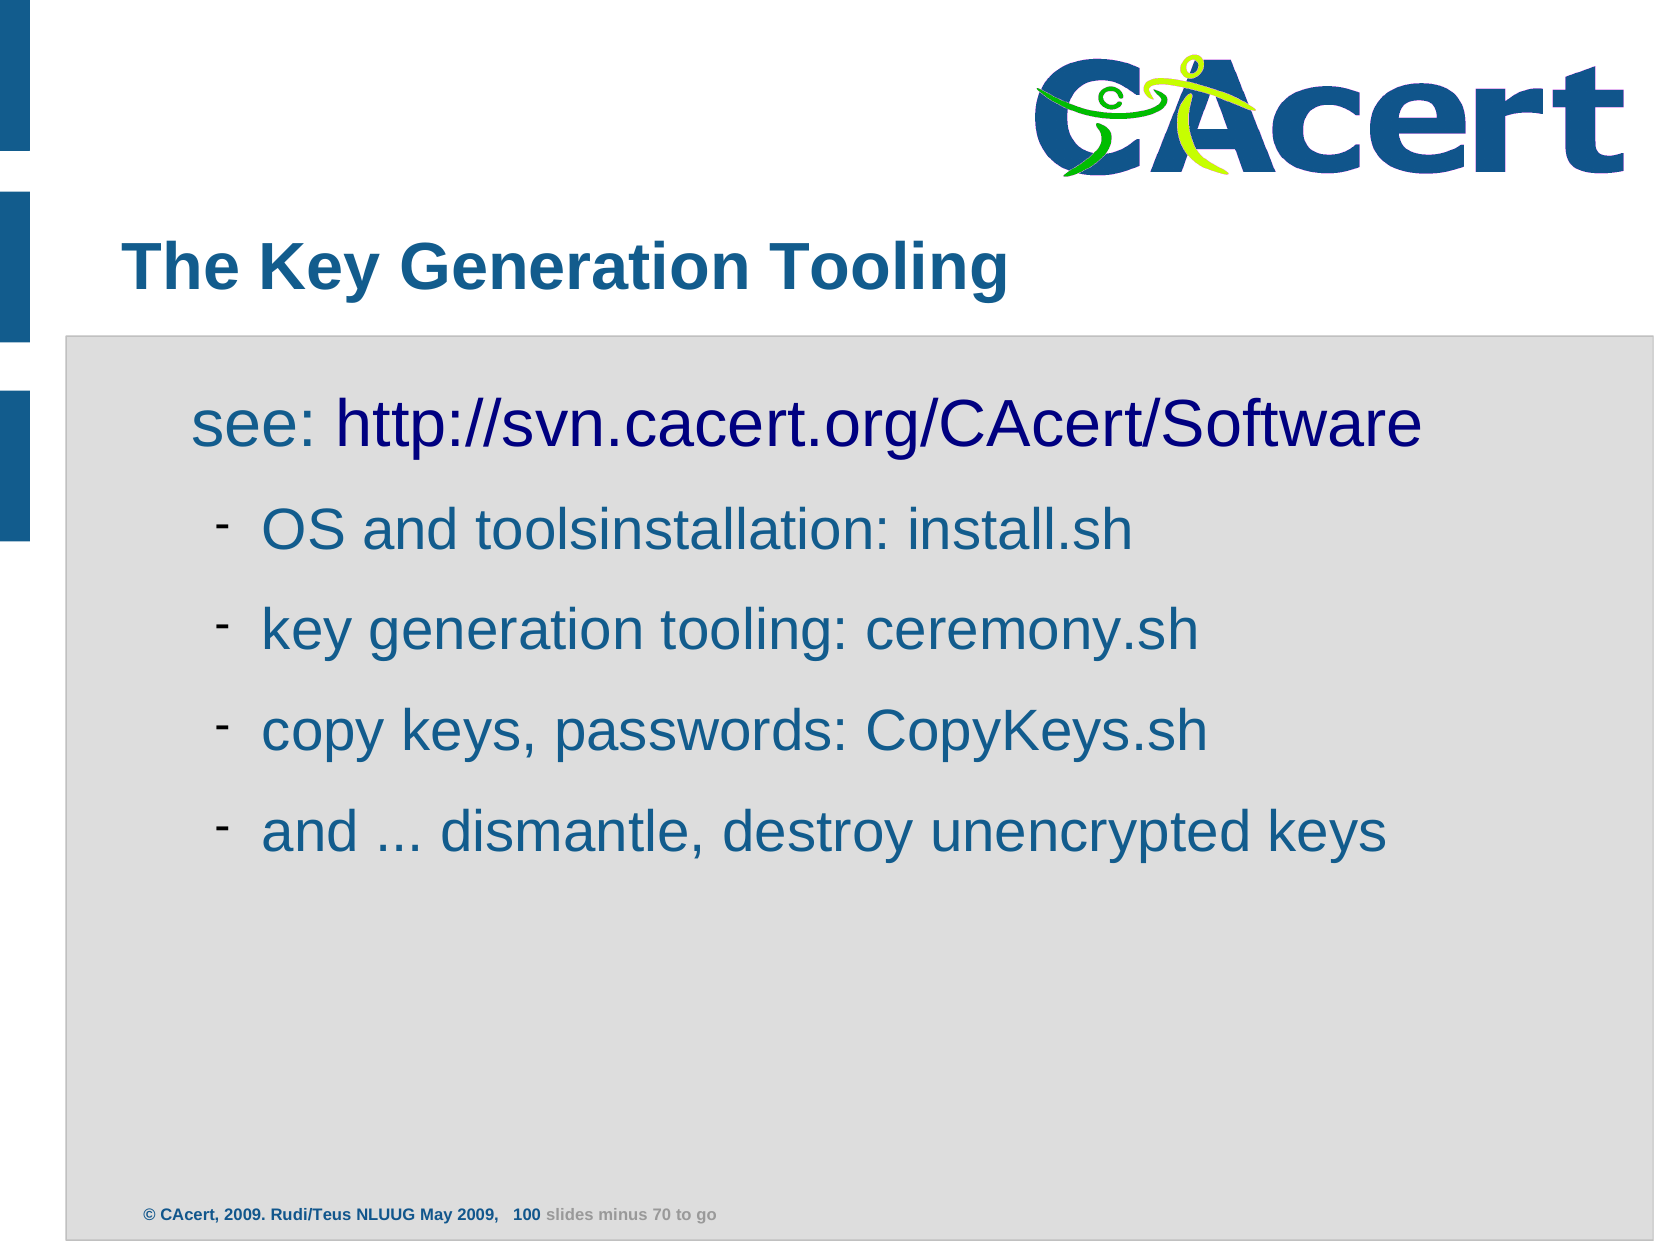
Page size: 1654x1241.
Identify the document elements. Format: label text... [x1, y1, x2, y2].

title The Key Generation Tooling [121, 177, 1533, 315]
list see: http://svn.cacert.org/CAcert/Software OS and toolsinstallation: install.sh key generation tooling: ceremony.sh copy keys, passwords: CopyKeys.sh and ... dismantle, destroy unencrypted keys [121, 344, 1594, 1238]
picture [1033, 53, 1625, 178]
